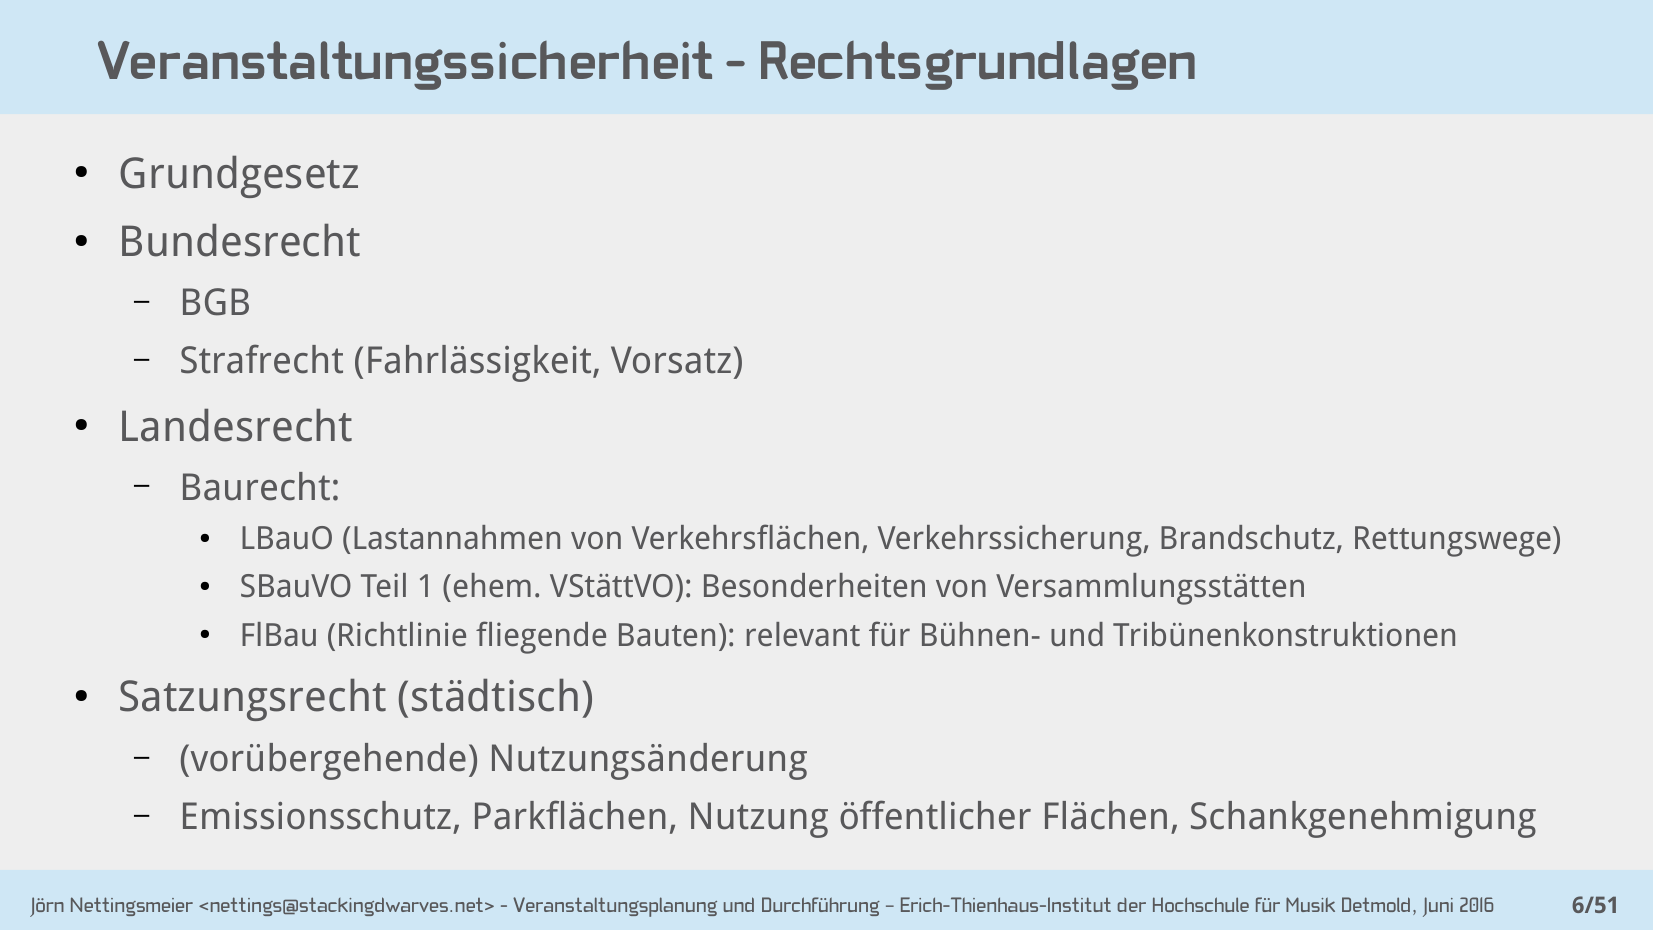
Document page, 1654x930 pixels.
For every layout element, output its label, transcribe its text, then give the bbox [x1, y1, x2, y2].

list Grundgesetz Bundesrecht BGB Strafrecht (Fahrlässigkeit, Vorsatz) Landesrecht Baurecht: LBauO (Lastannahmen von Verkehrsflächen, Verkehrssicherung, Brandschutz, Rettungswege) SBauVO Teil 1 (ehem. VStättVO): Besonderheiten von Versammlungsstätten FlBau (Richtlinie fliegende Bauten): relevant für Bühnen- und Tribünenkonstruktionen Satzungsrecht (städtisch) (vorübergehende) Nutzungsänderung Emissionsschutz, Parkflächen, Nutzung öffentlicher Flächen, Schankgenehmigung [58, 148, 1576, 874]
title Veranstaltungssicherheit - Rechtsgrundlagen [97, 0, 1337, 126]
